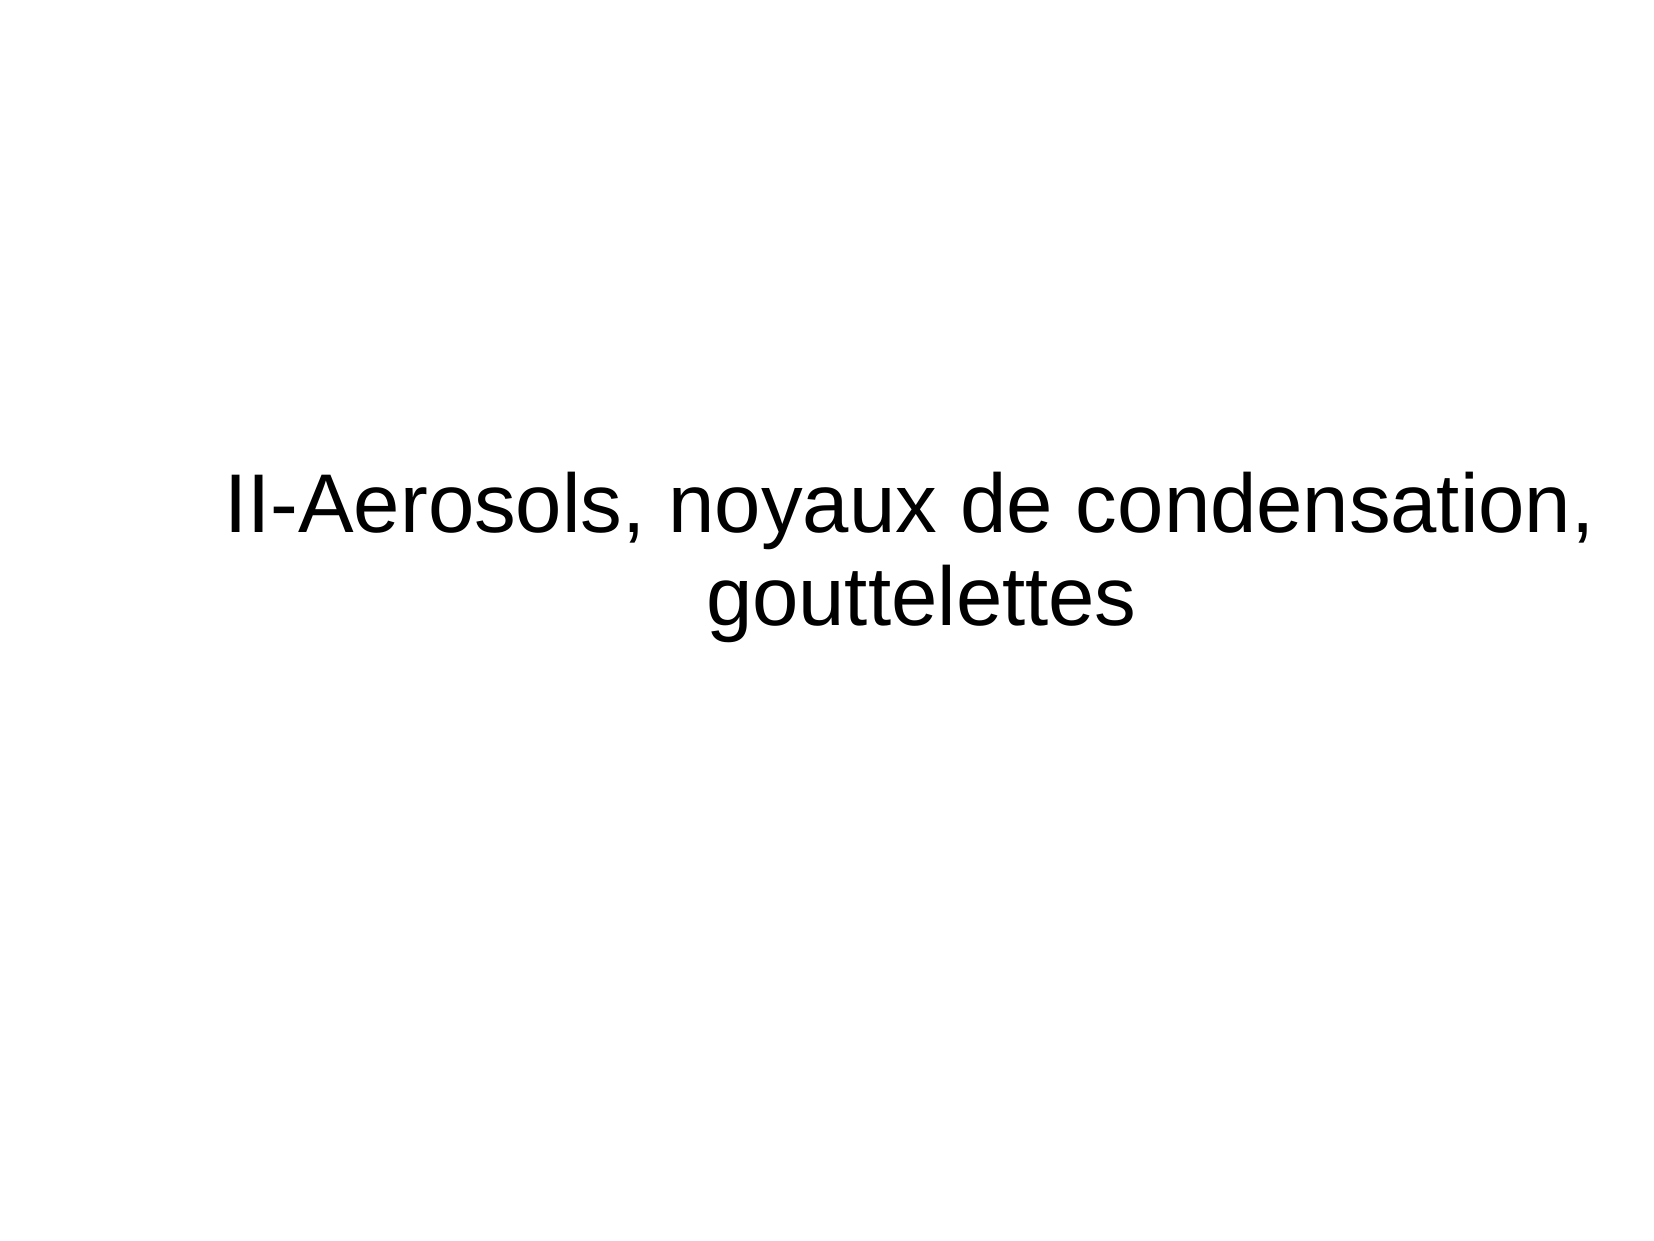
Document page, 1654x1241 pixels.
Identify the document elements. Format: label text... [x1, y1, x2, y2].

text_box II-Aerosols, noyaux de condensation, gouttelettes [209, 450, 1606, 651]
